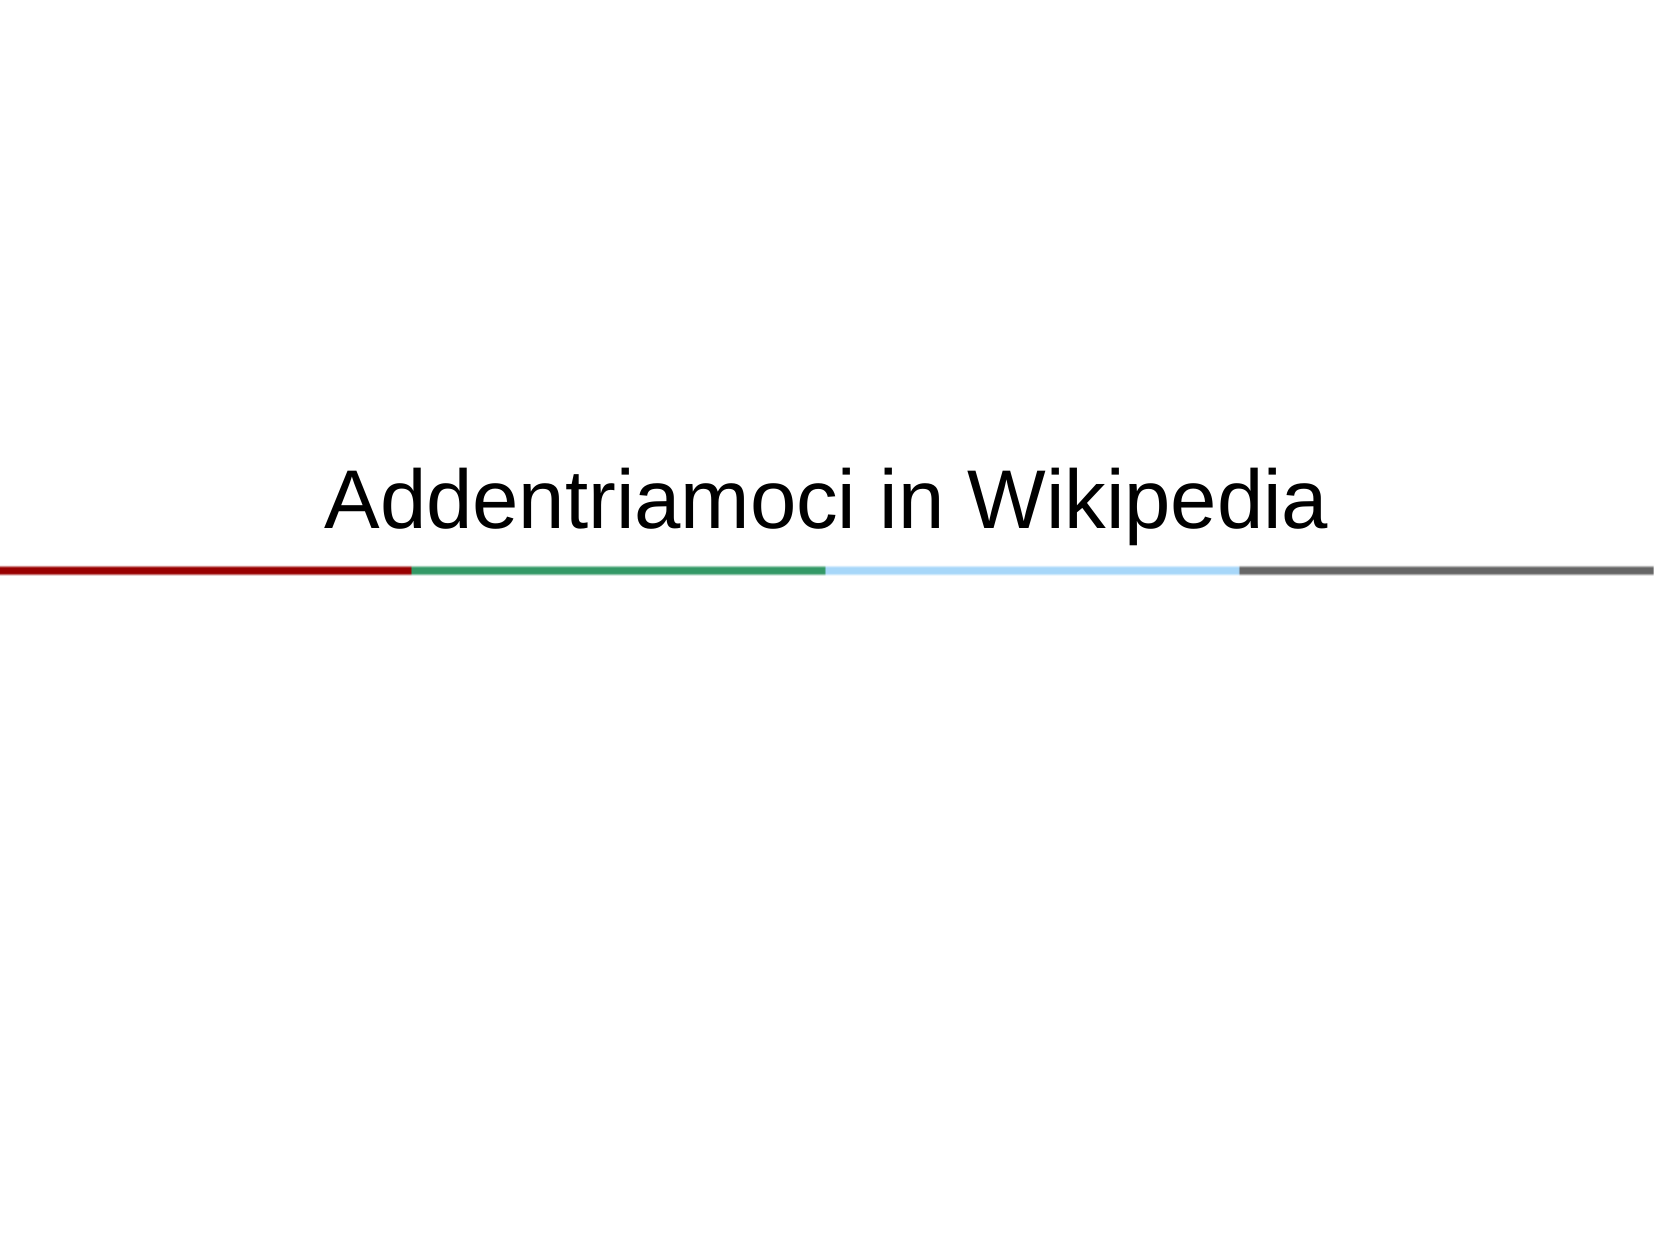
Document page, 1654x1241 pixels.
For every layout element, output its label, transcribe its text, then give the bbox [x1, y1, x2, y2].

picture [0, 554, 1654, 589]
text_box Addentriamoci in Wikipedia [79, 438, 1574, 555]
